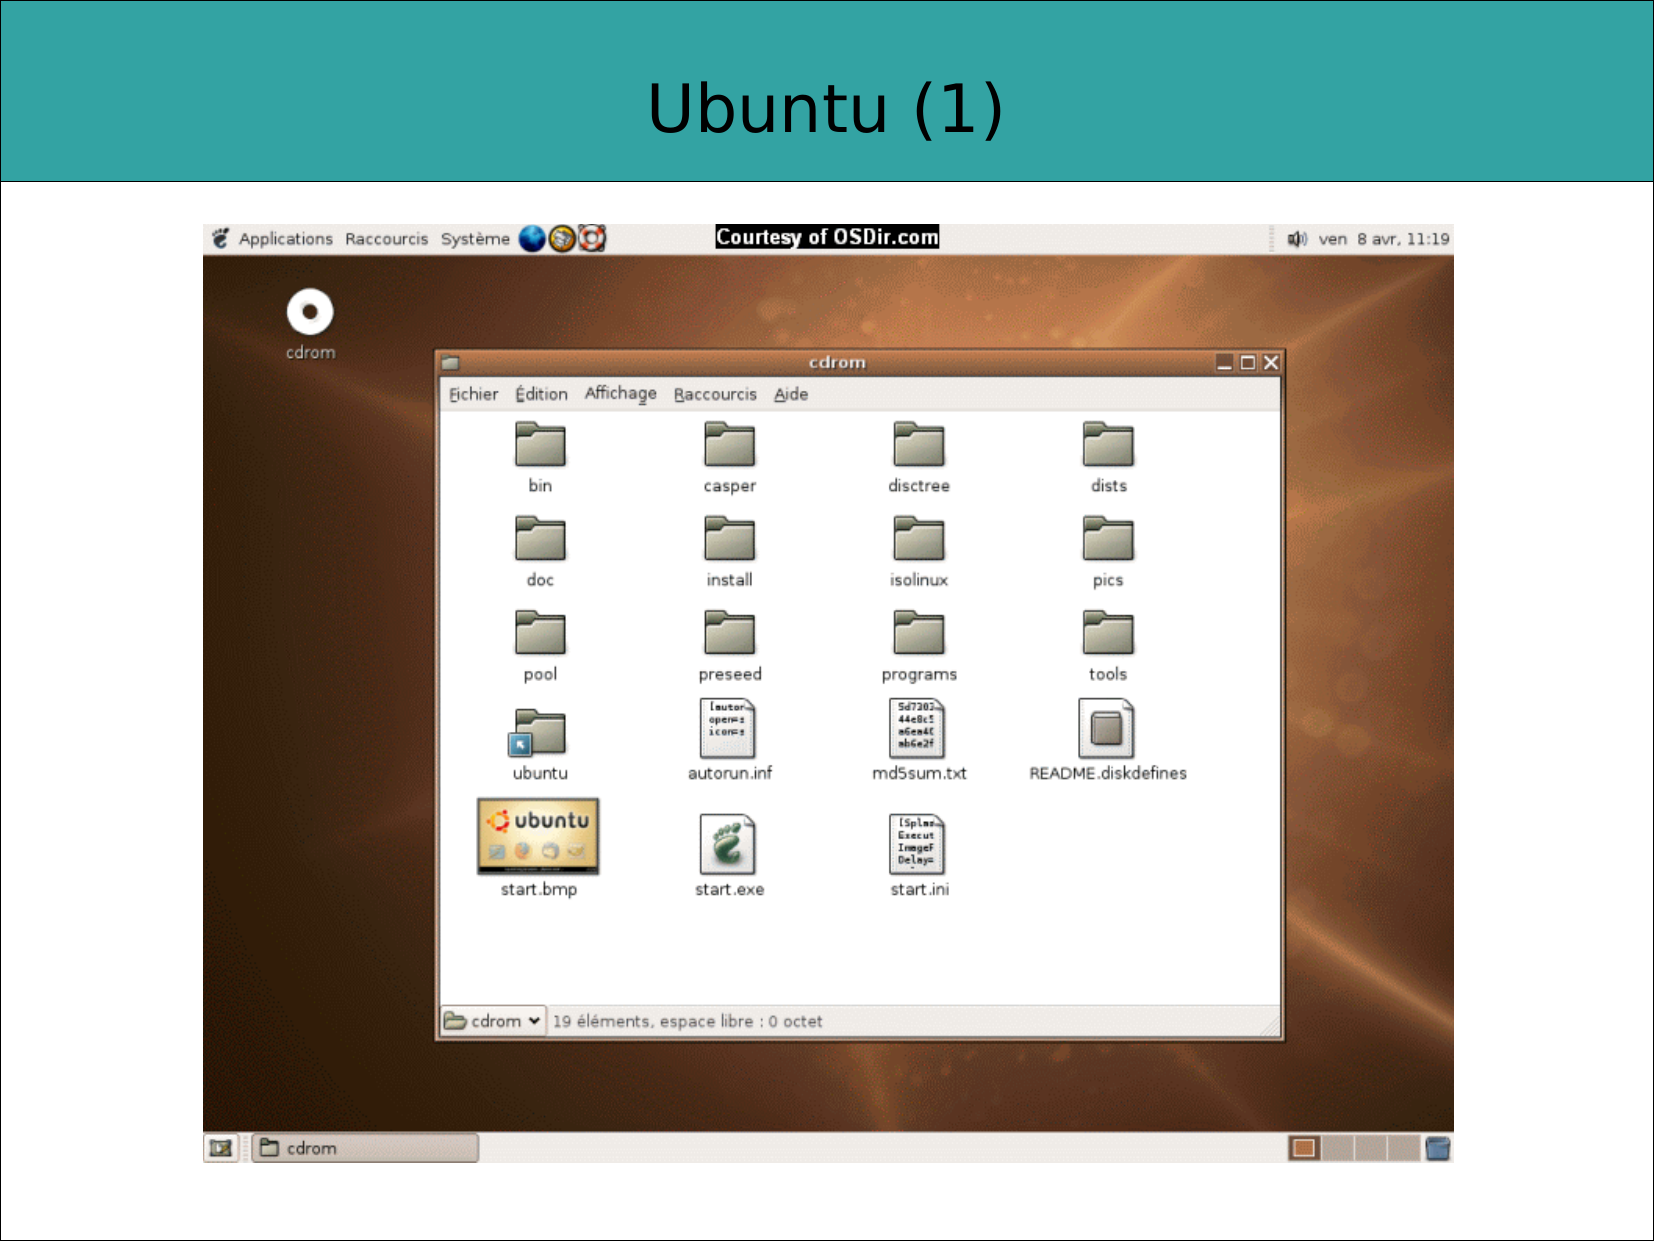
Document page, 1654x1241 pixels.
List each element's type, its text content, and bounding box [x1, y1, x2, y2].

picture [203, 224, 1454, 1163]
title Ubuntu (1) [82, 49, 1571, 170]
